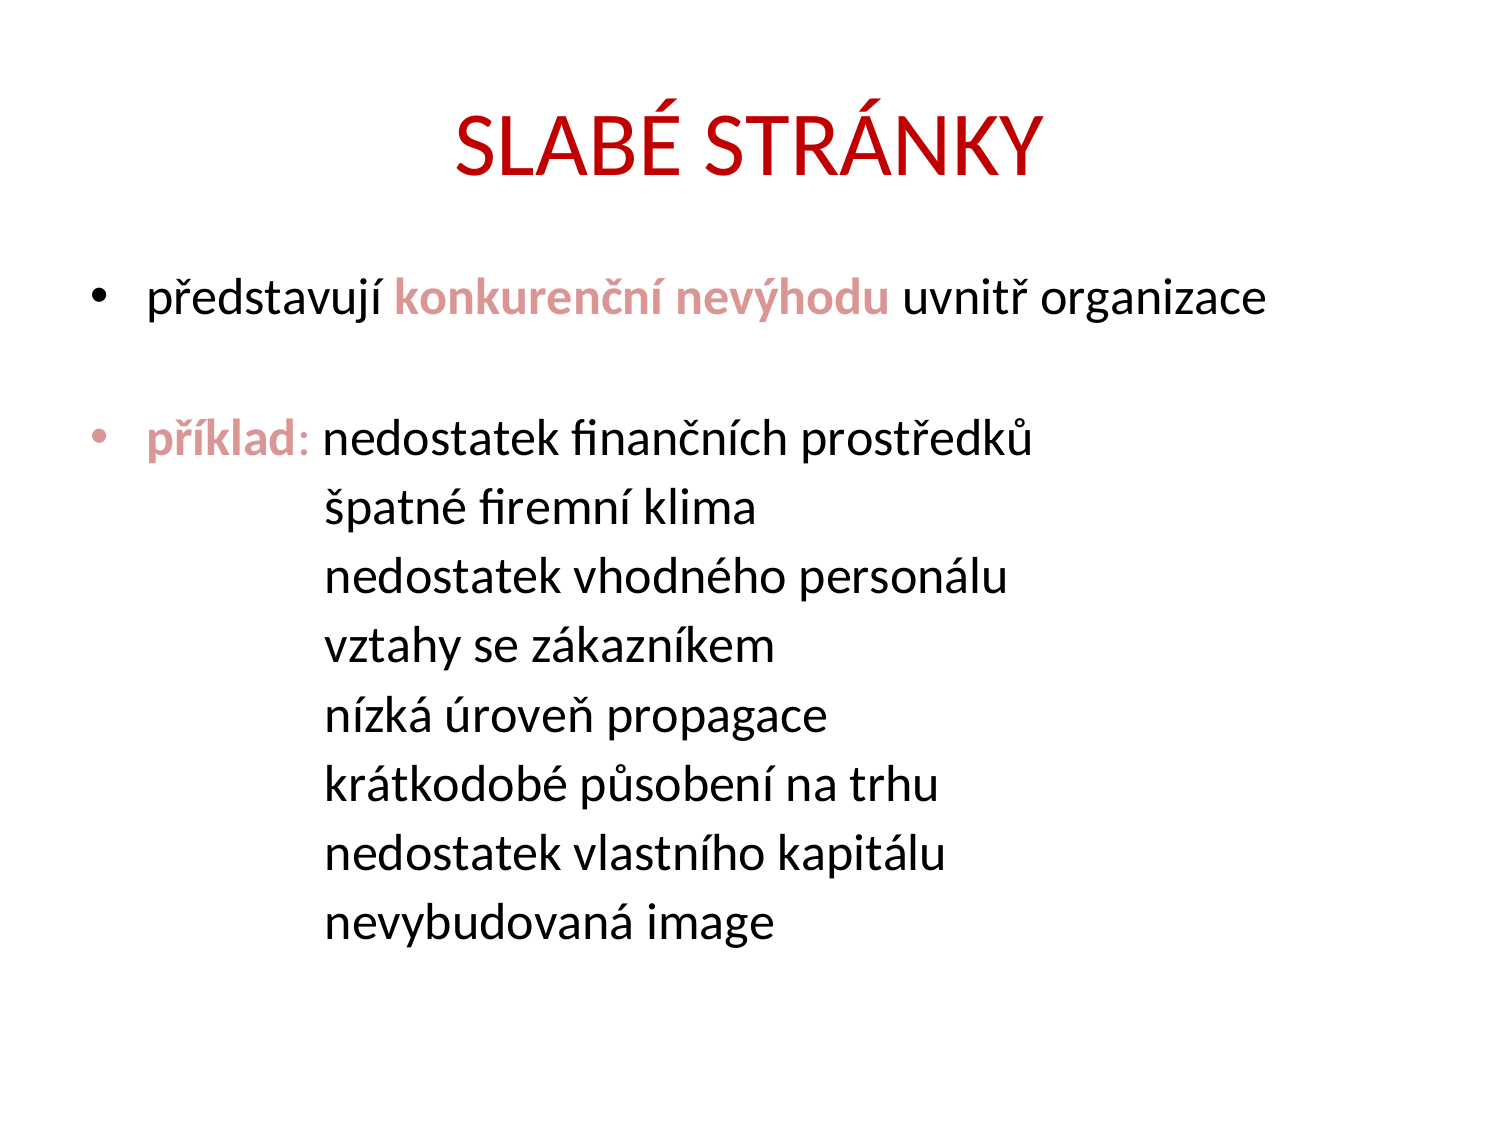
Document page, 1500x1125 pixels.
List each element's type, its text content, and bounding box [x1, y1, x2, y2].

list představují konkurenční nevýhodu uvnitř organizace příklad: nedostatek finančních prostředků špatné firemní klima nedostatek vhodného personálu vztahy se zákazníkem nízká úroveň propagace krátkodobé působení na trhu nedostatek vlastního kapitálu nevybudovaná image [75, 262, 1426, 1006]
title SLABÉ STRÁNKY [75, 45, 1426, 233]
